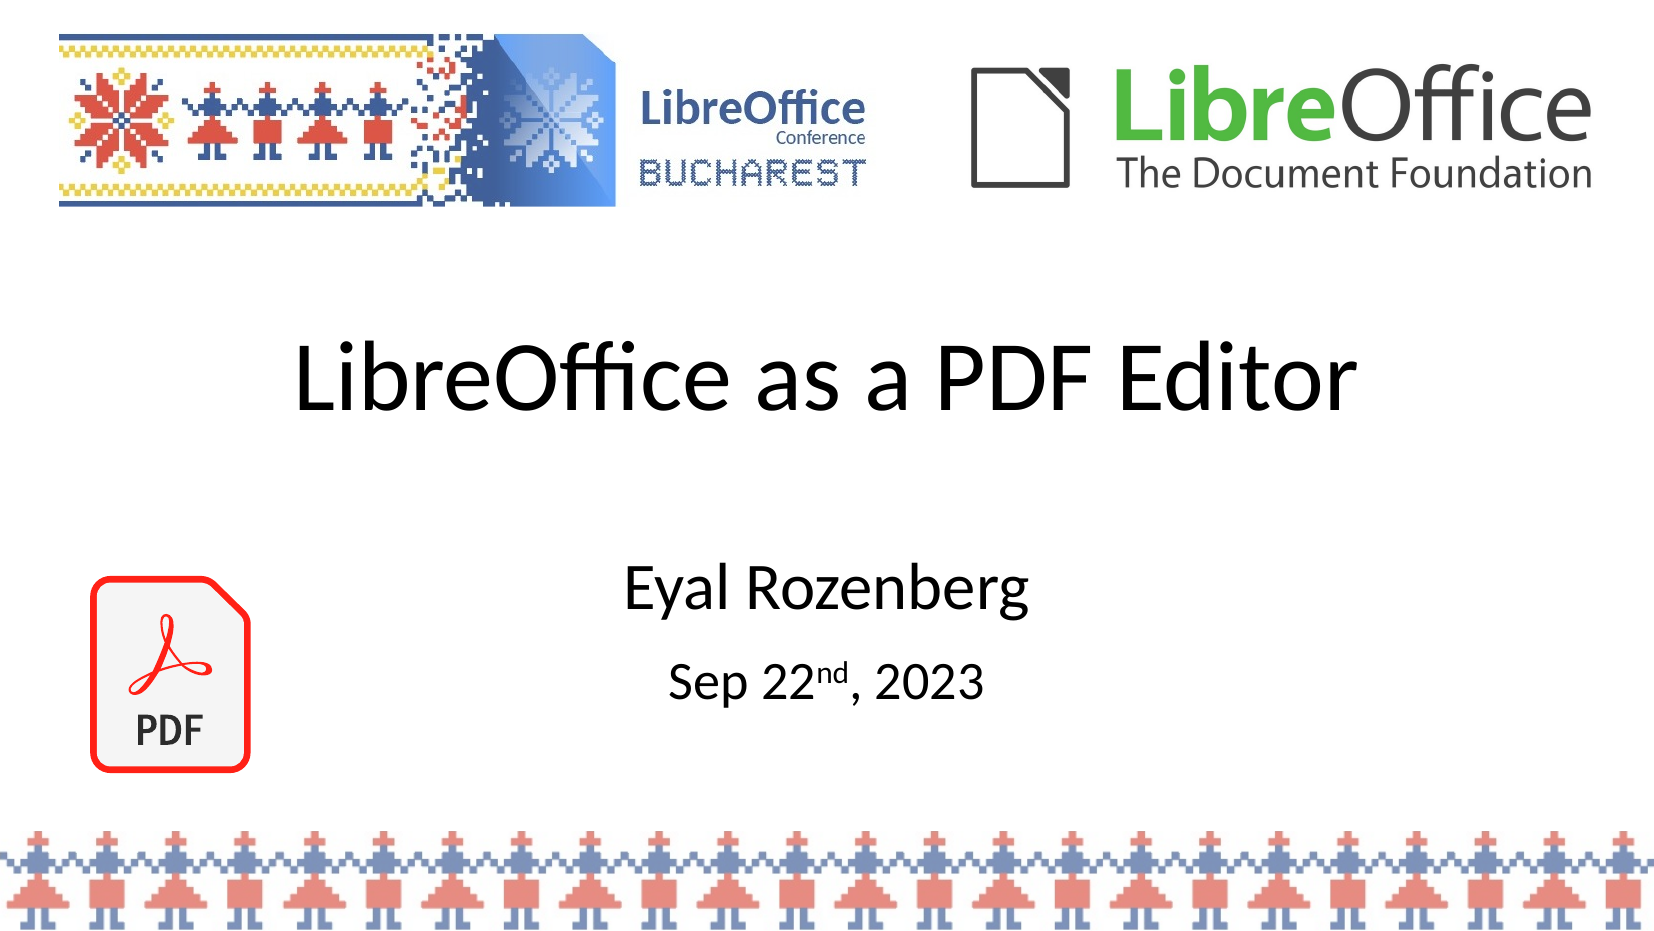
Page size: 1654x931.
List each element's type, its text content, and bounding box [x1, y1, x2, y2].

subtitle LibreOffice as a PDF Editor Eyal Rozenberg Sep 22nd, 2023 [29, 236, 1625, 798]
subtitle eyalroz1@gmx.com [59, 32, 886, 207]
subtitle eyalroz1@gmx.com [966, 59, 1595, 193]
